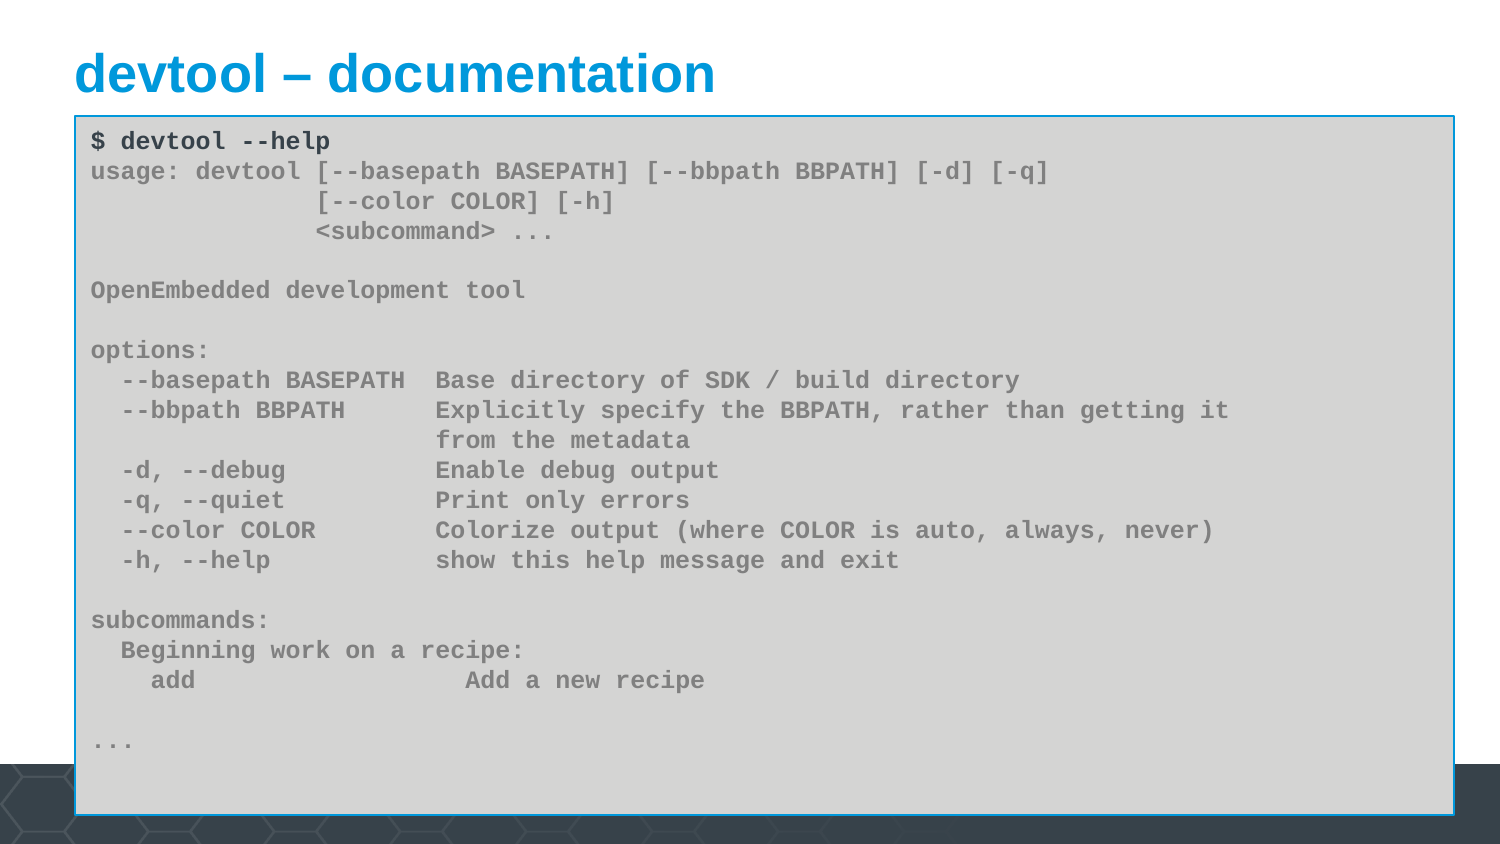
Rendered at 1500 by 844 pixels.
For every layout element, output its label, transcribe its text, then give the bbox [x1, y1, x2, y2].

text_box devtool – documentation [74, 50, 1424, 115]
picture [0, 0, 1500, 844]
text_box $ devtool --help usage: devtool [--basepath BASEPATH] [--bbpath BBPATH] [-d] [-q] [--color COLOR] [-h] <subcommand> ... OpenEmbedded development tool options: --basepath BASEPATH Base directory of SDK / build directory --bbpath BBPATH Explicitly specify the BBPATH, rather than getting it from the metadata -d, --debug Enable debug output -q, --quiet Print only errors --color COLOR Colorize output (where COLOR is auto, always, never) -h, --help show this help message and exit subcommands: Beginning work on a recipe: add Add a new recipe ... [74, 115, 1455, 815]
